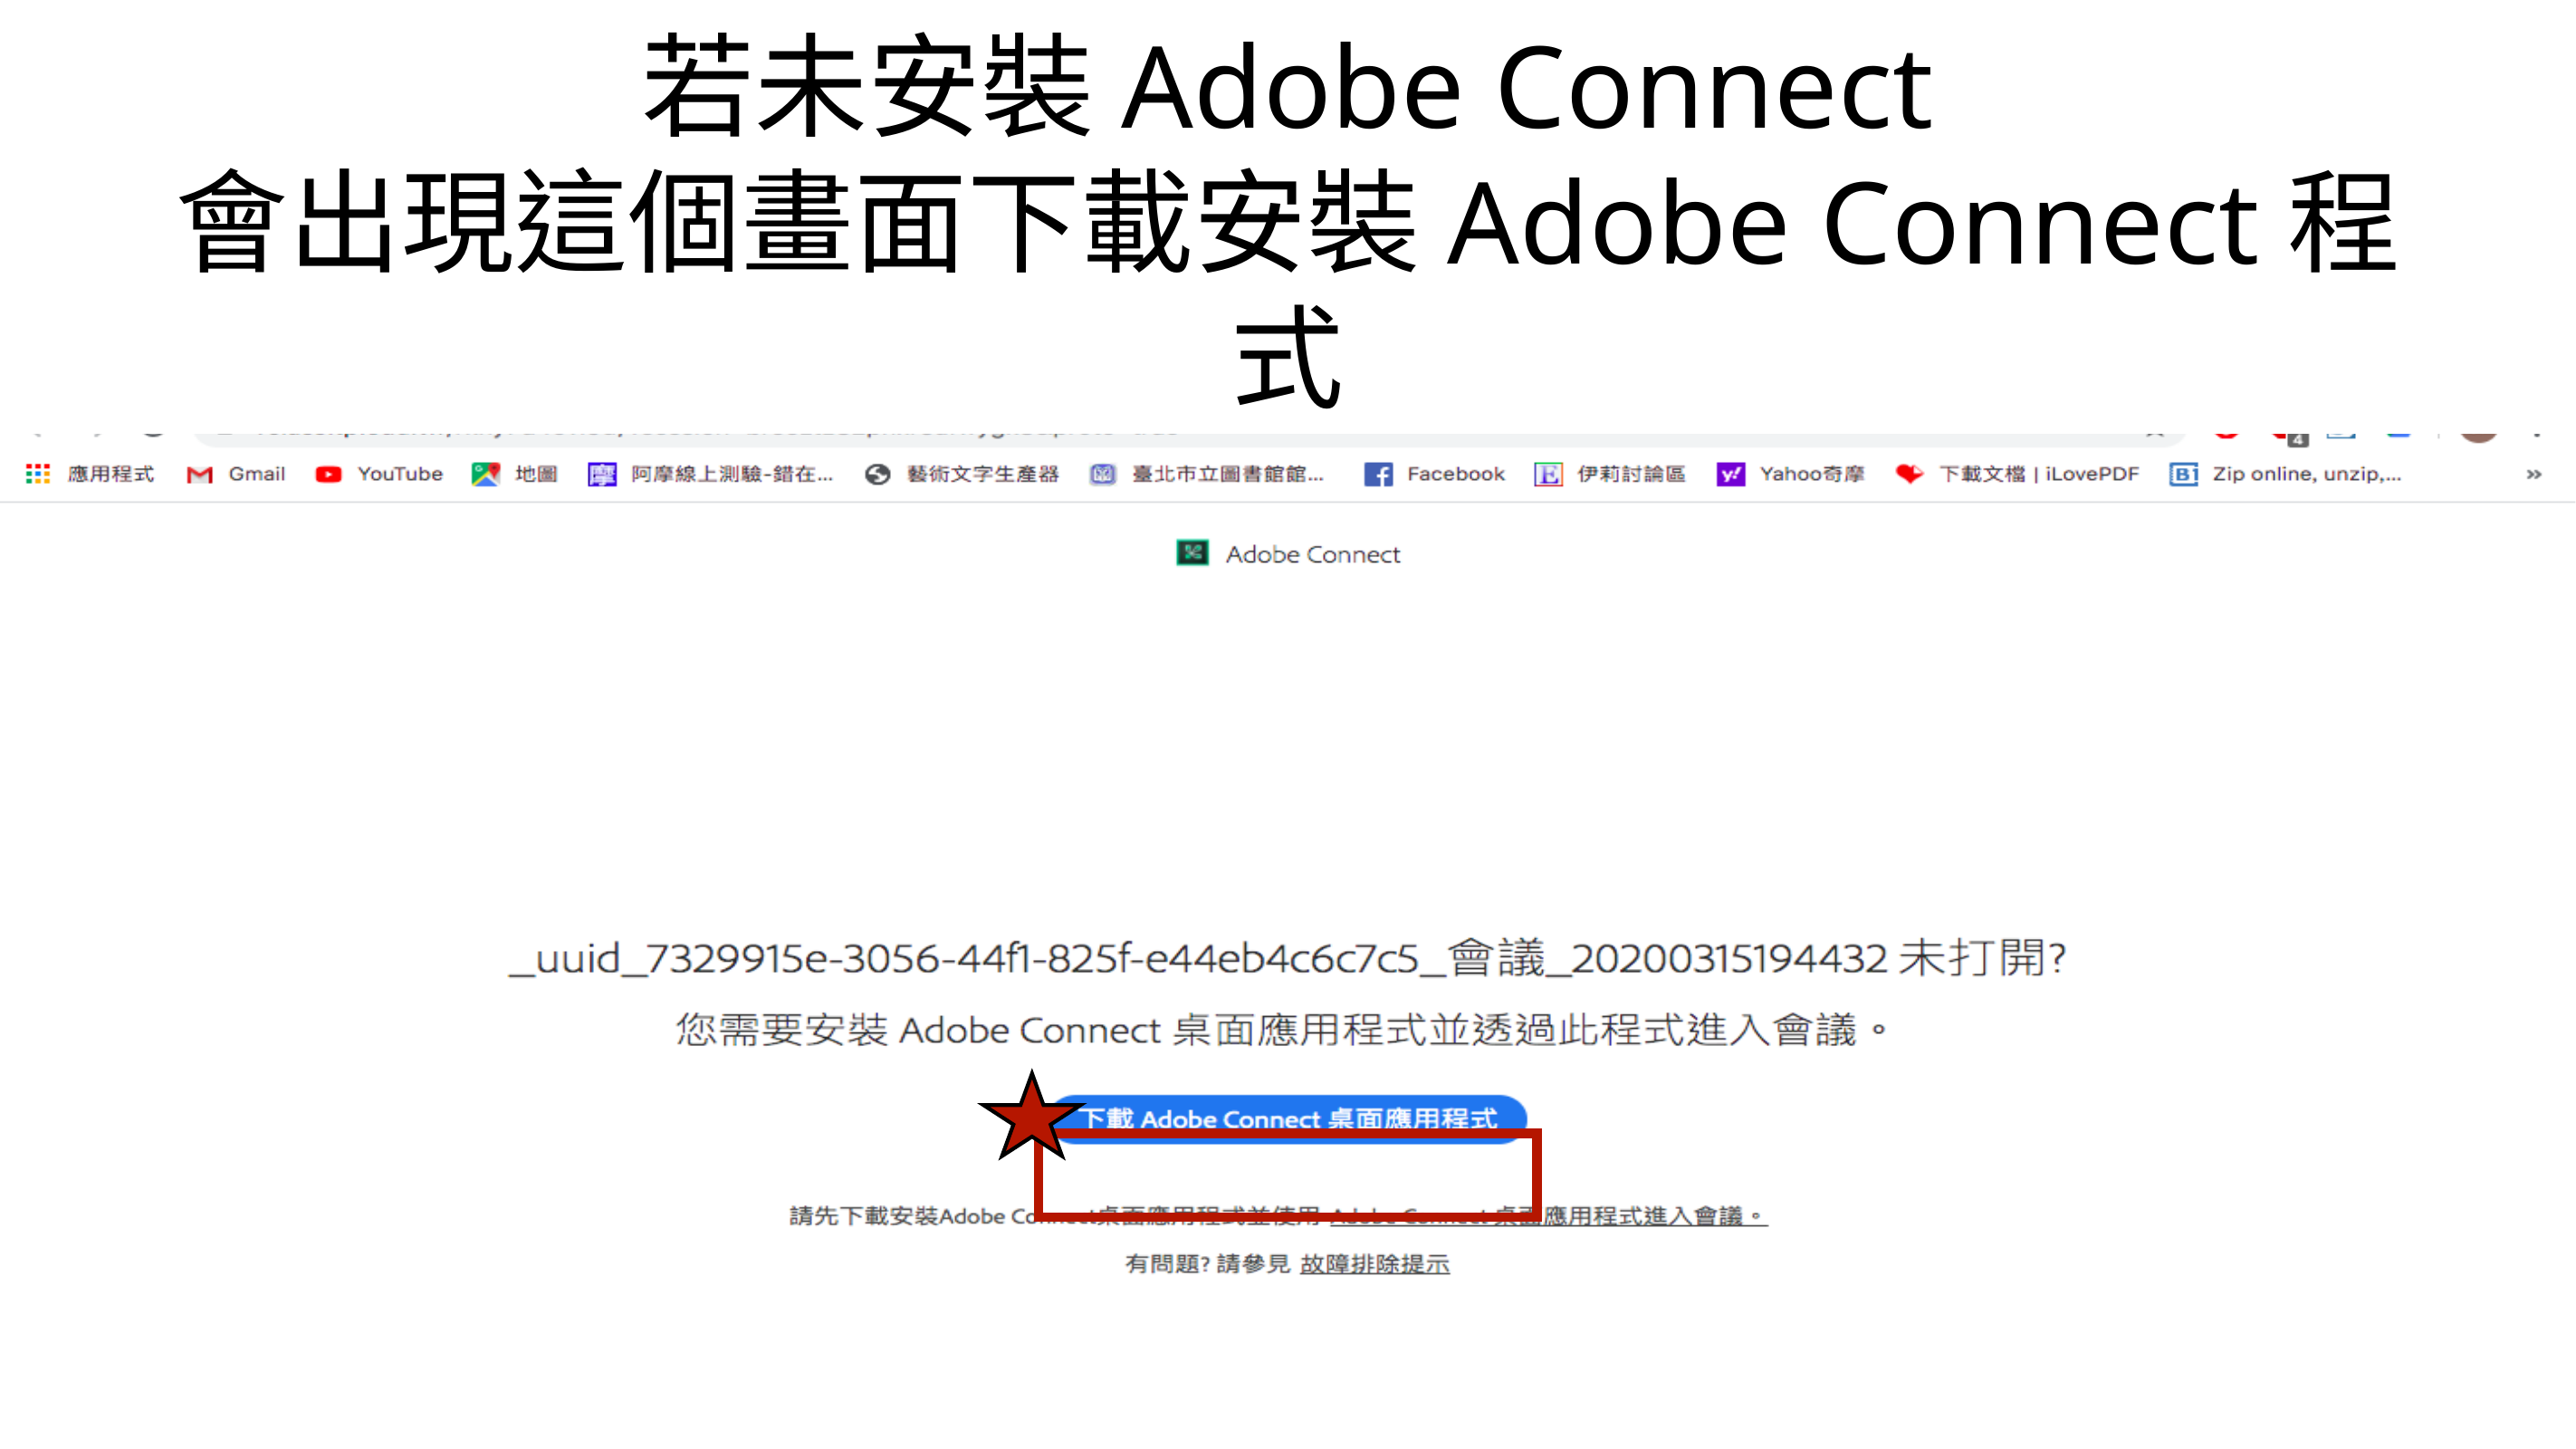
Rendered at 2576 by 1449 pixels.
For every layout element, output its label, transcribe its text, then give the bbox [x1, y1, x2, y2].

text_box [983, 1073, 1081, 1156]
picture [0, 434, 2576, 1446]
title 若未安裝Adobe Connect 會出現這個畫面下載安裝Adobe Connect程式 [123, 64, 2452, 373]
